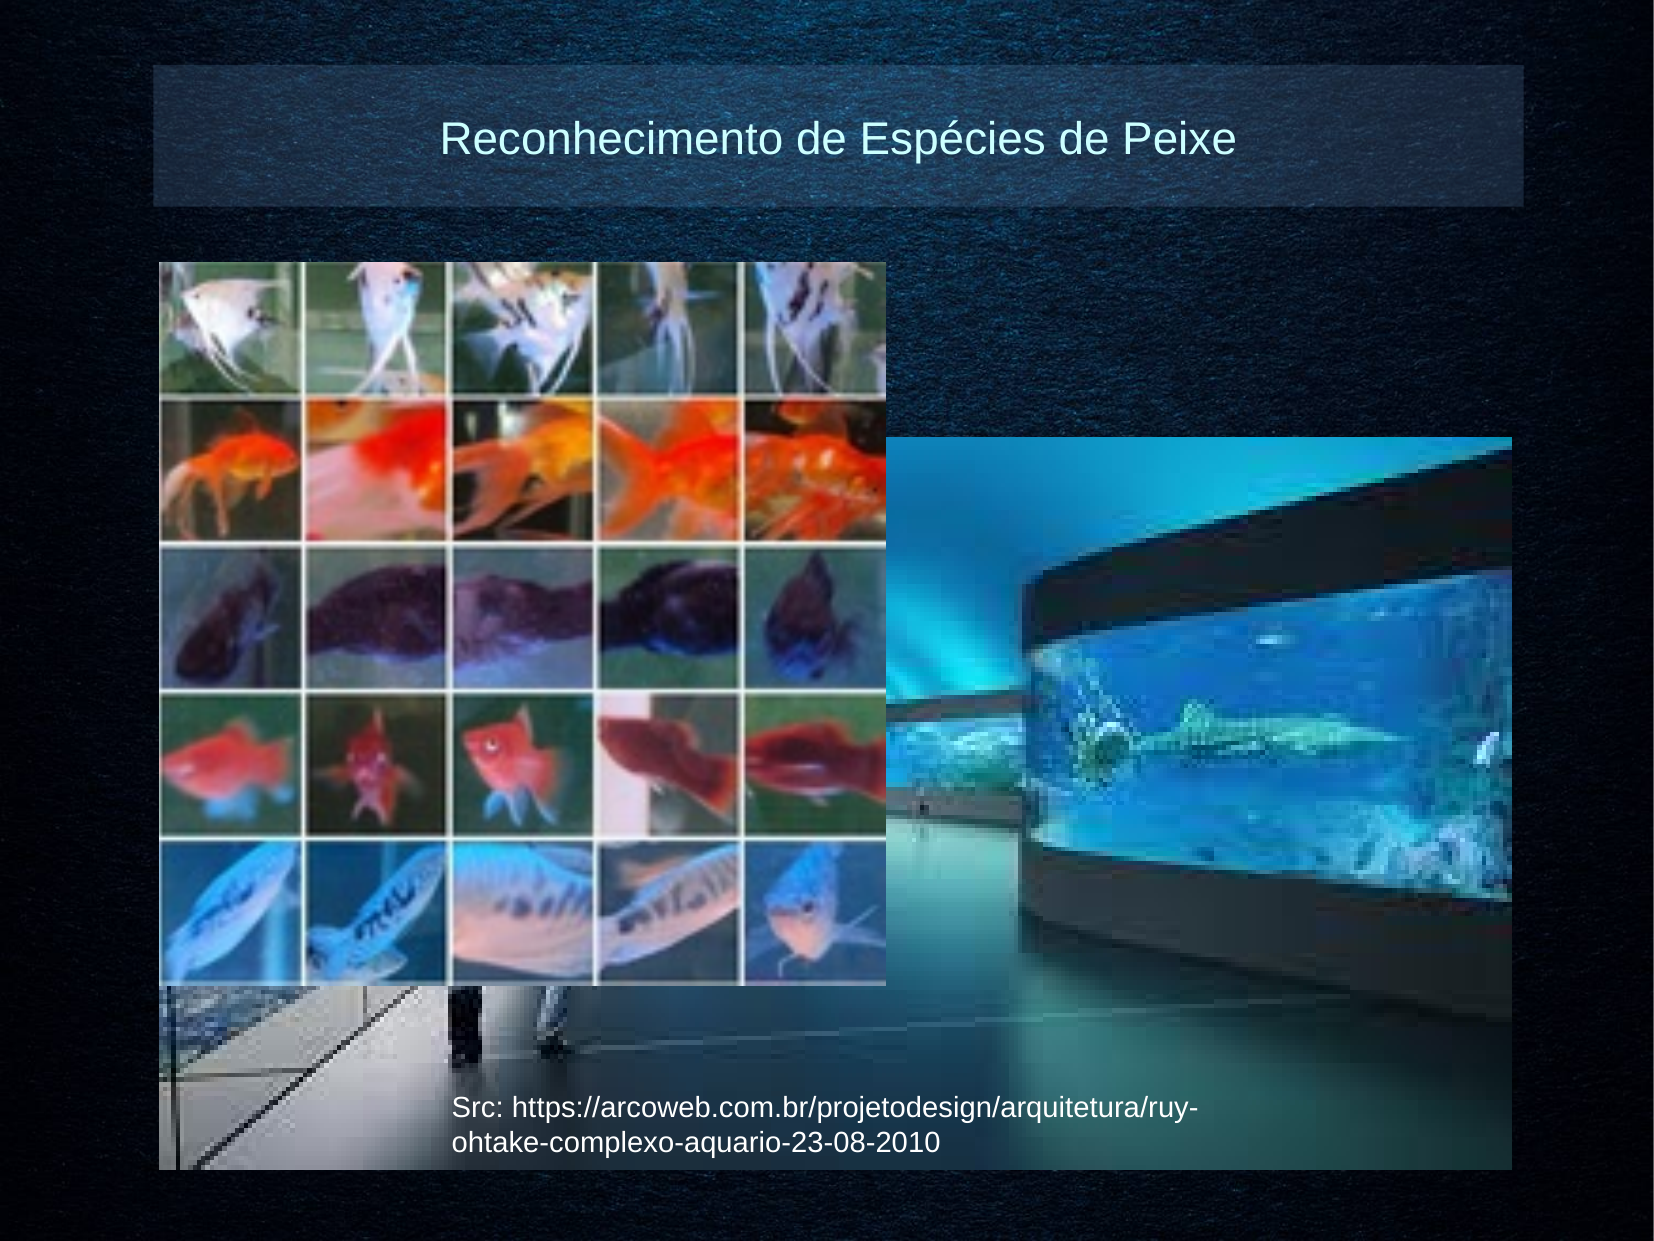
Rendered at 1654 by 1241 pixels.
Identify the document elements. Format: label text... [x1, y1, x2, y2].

picture [0, 0, 1654, 1241]
text_box Reconhecimento de Espécies de Peixe [153, 64, 1524, 207]
text_box Src: https://arcoweb.com.br/projetodesign/arquitetura/ruy-ohtake-complexo-aquario-23-08-2010 [436, 1080, 1229, 1193]
